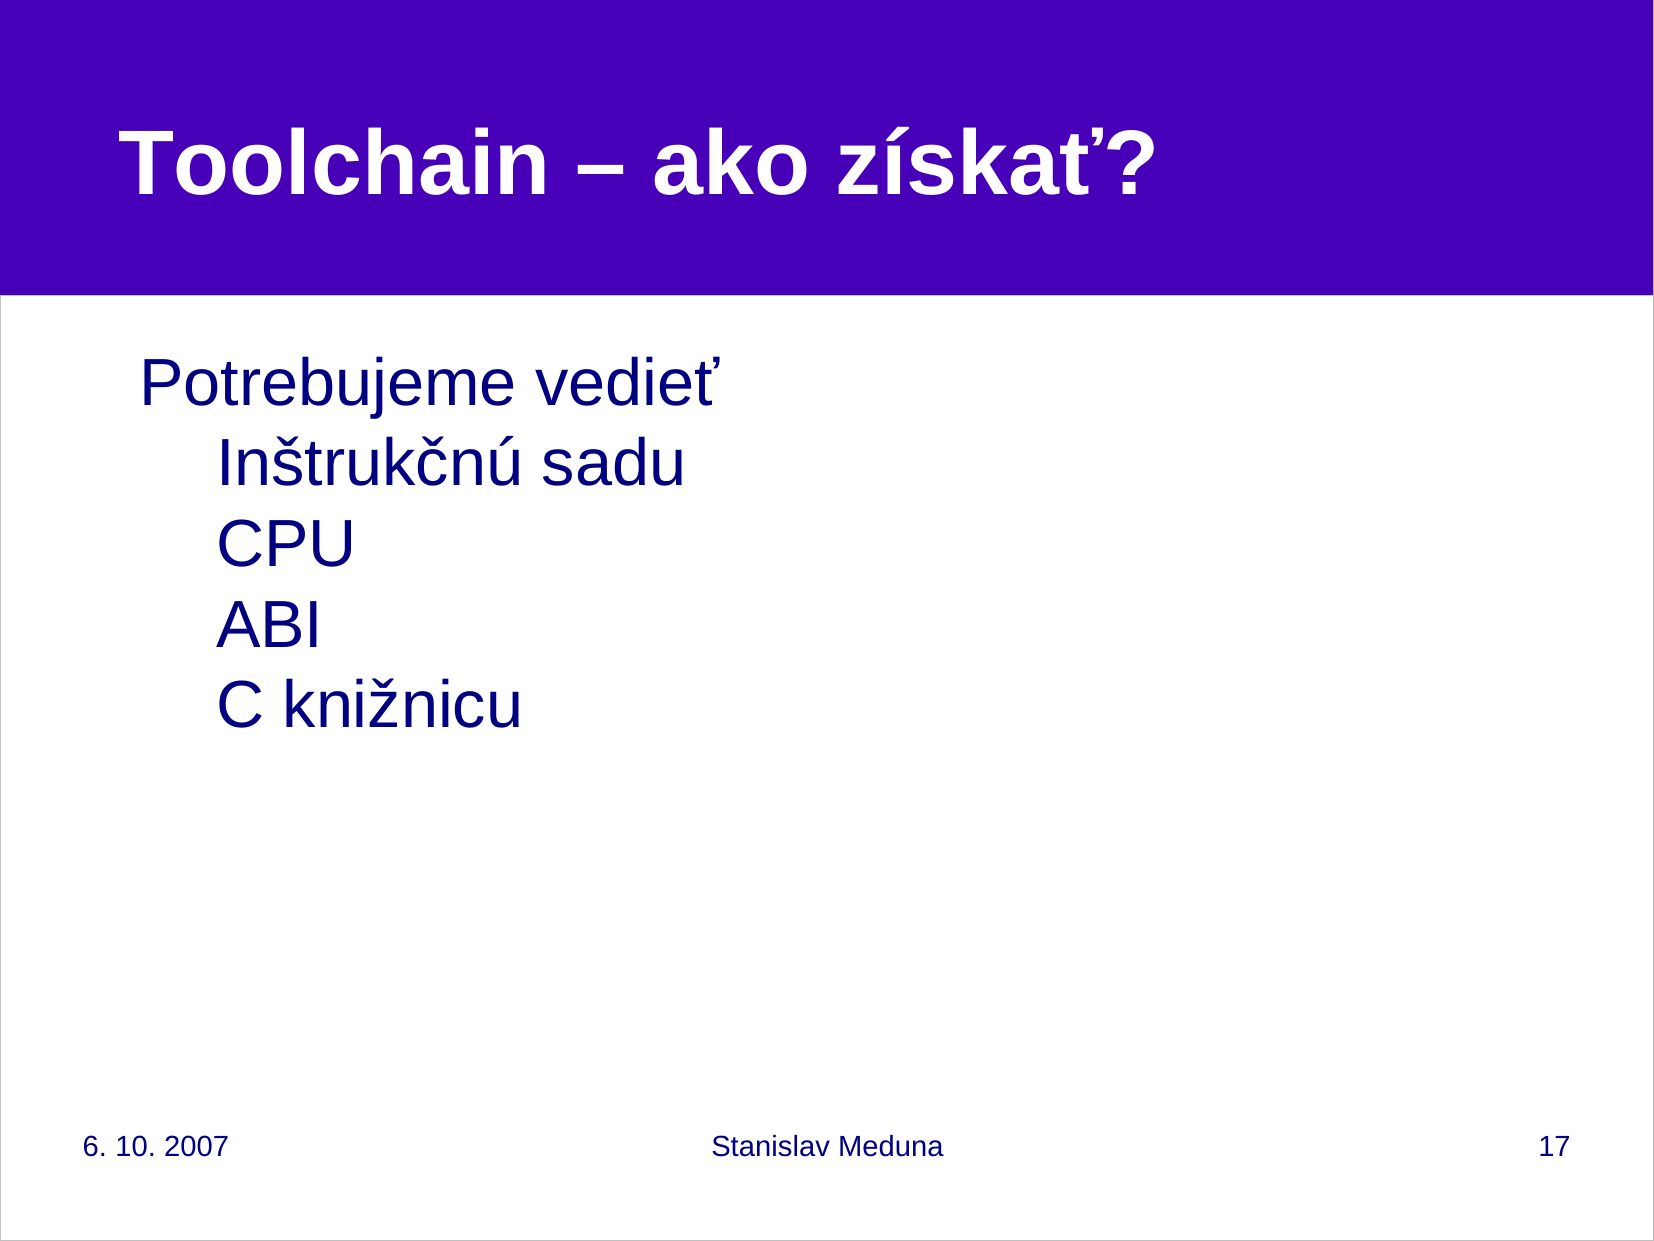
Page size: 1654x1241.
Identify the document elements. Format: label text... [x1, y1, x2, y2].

title Toolchain – ako získať? [118, 66, 1595, 259]
list Potrebujeme vedieť Inštrukčnú sadu CPU ABI C knižnicu [121, 344, 1534, 1112]
